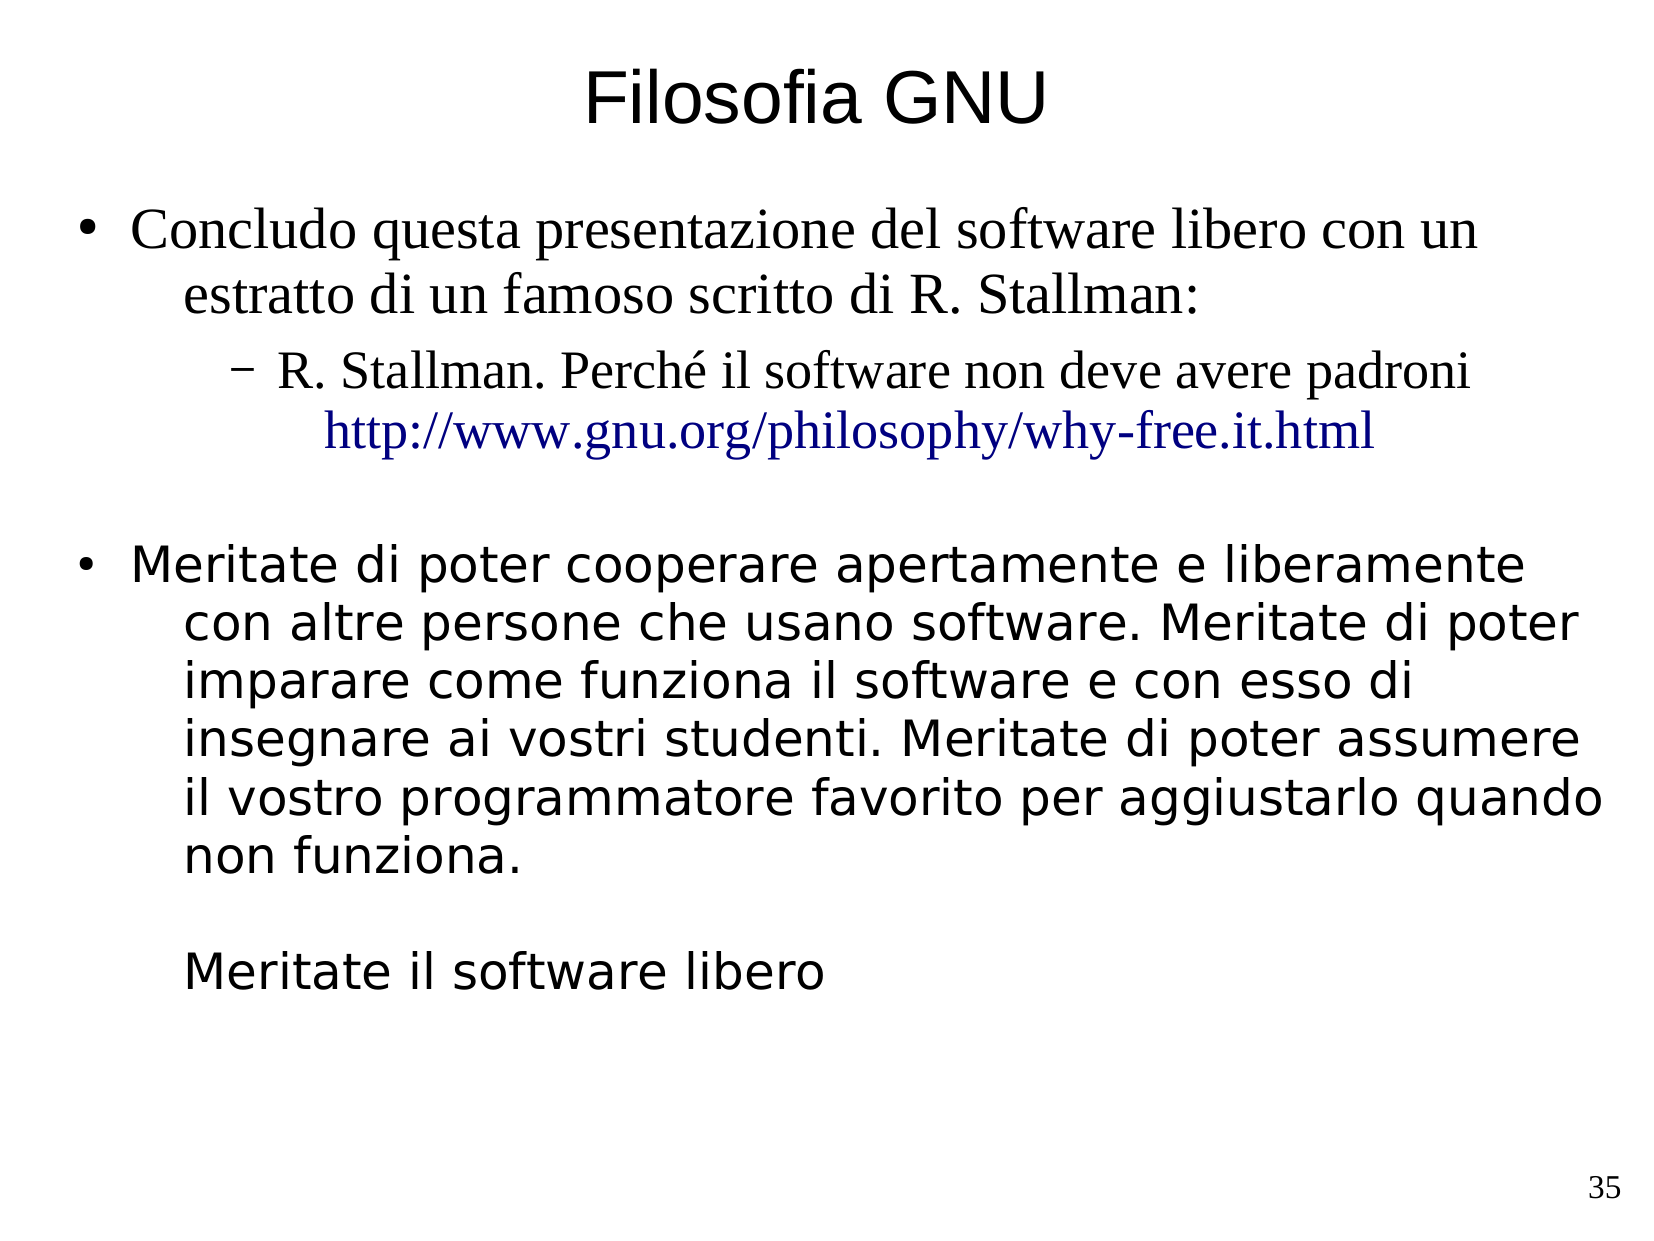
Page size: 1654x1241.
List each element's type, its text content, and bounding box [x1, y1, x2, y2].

title Filosofia GNU [37, 30, 1617, 166]
list Concludo questa presentazione del software libero con un estratto di un famoso scritto di R. Stallman: R. Stallman. Perché il software non deve avere padroni http://www.gnu.org/philosophy/why-free.it.html Meritate di poter cooperare apertamente e liberamente con altre persone che usano software. Meritate di poter imparare come funziona il software e con esso di insegnare ai vostri studenti. Meritate di poter assumere il vostro programmatore favorito per aggiustarlo quando non funziona. Meritate il software libero [42, 196, 1612, 1187]
